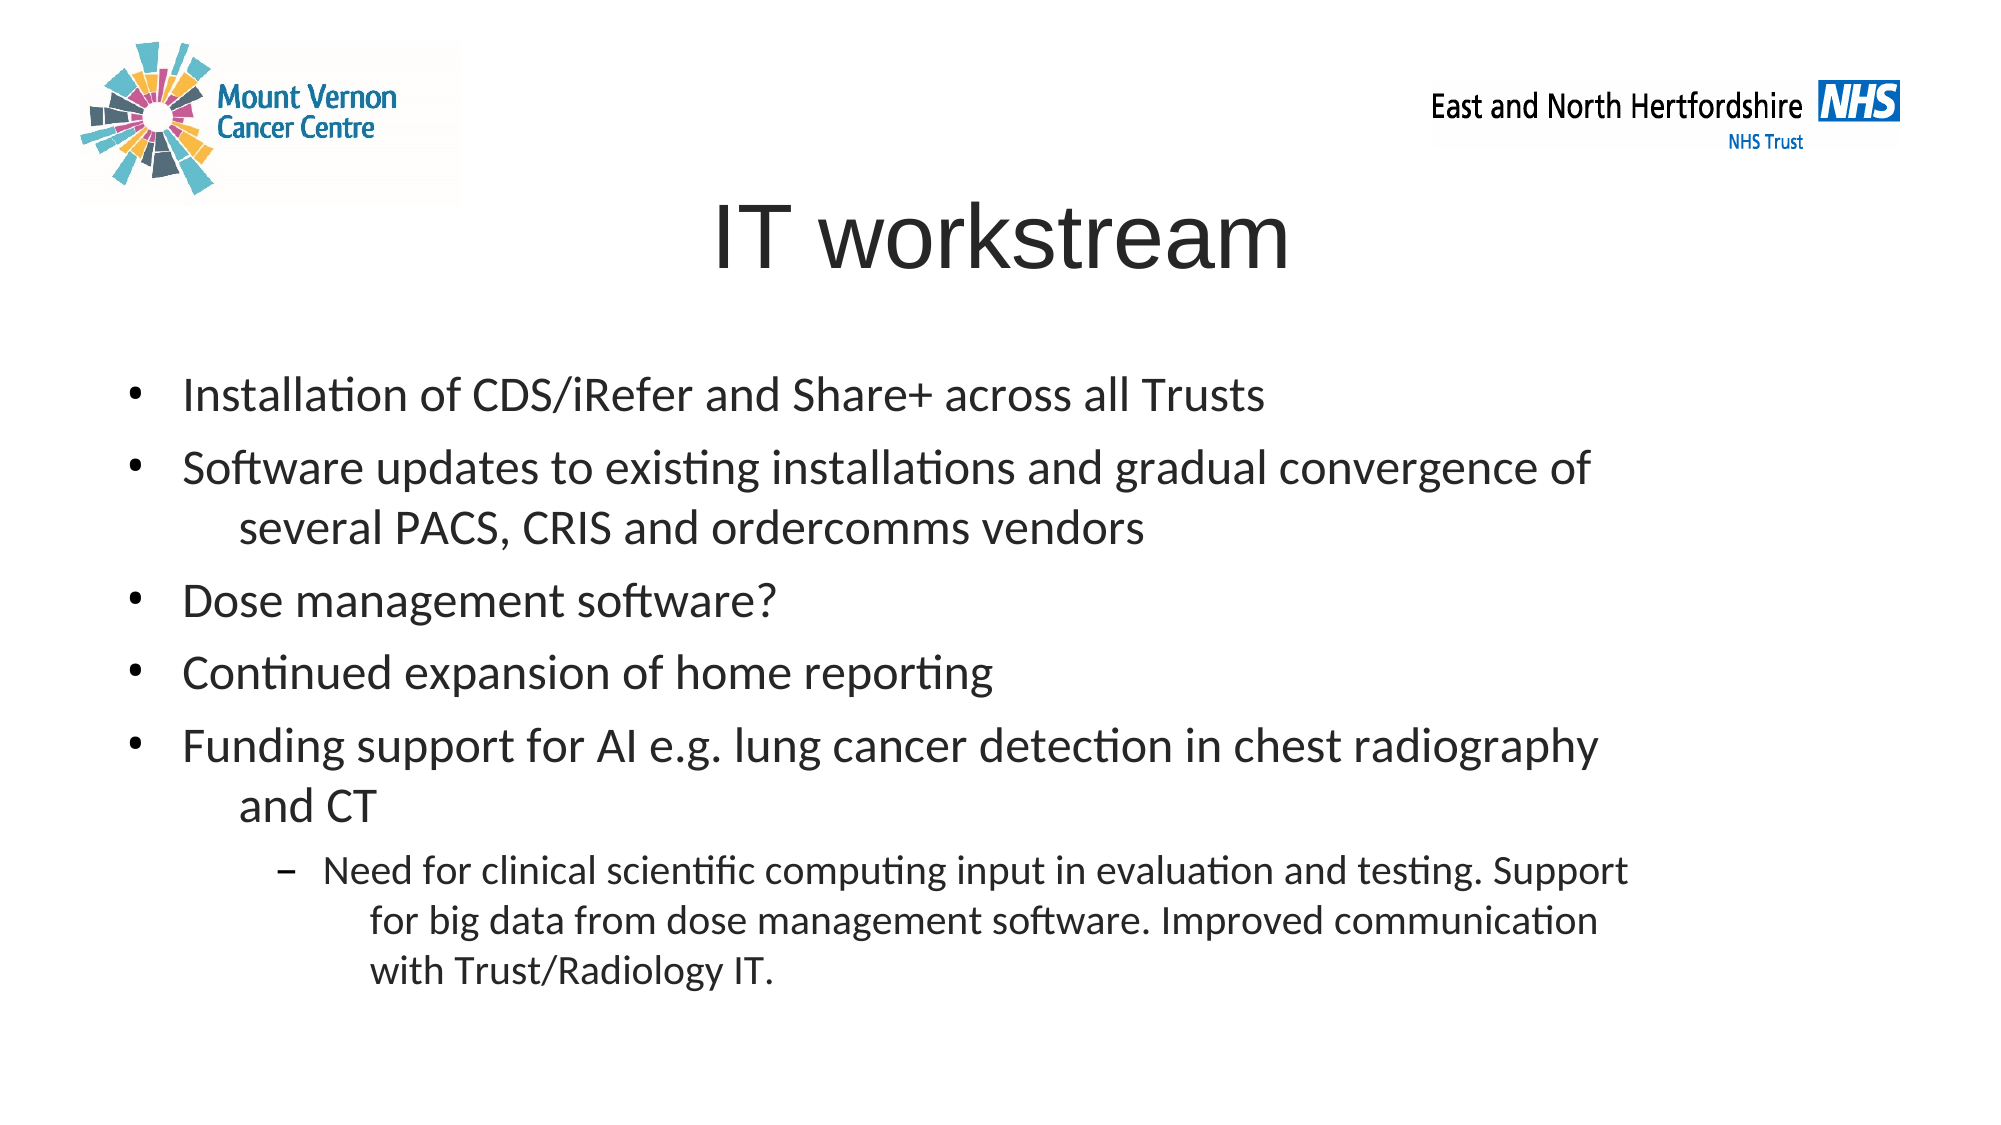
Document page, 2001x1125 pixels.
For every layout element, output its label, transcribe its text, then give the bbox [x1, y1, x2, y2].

list Installation of CDS/iRefer and Share+ across all Trusts Software updates to existing installations and gradual convergence of several PACS, CRIS and ordercomms vendors Dose management software? Continued expansion of home reporting Funding support for AI e.g. lung cancer detection in chest radiography and CT Need for clinical scientific computing input in evaluation and testing. Support for big data from dose management software. Improved communication with Trust/Radiology IT. [111, 354, 1673, 1055]
title IT workstream [102, 148, 1903, 315]
